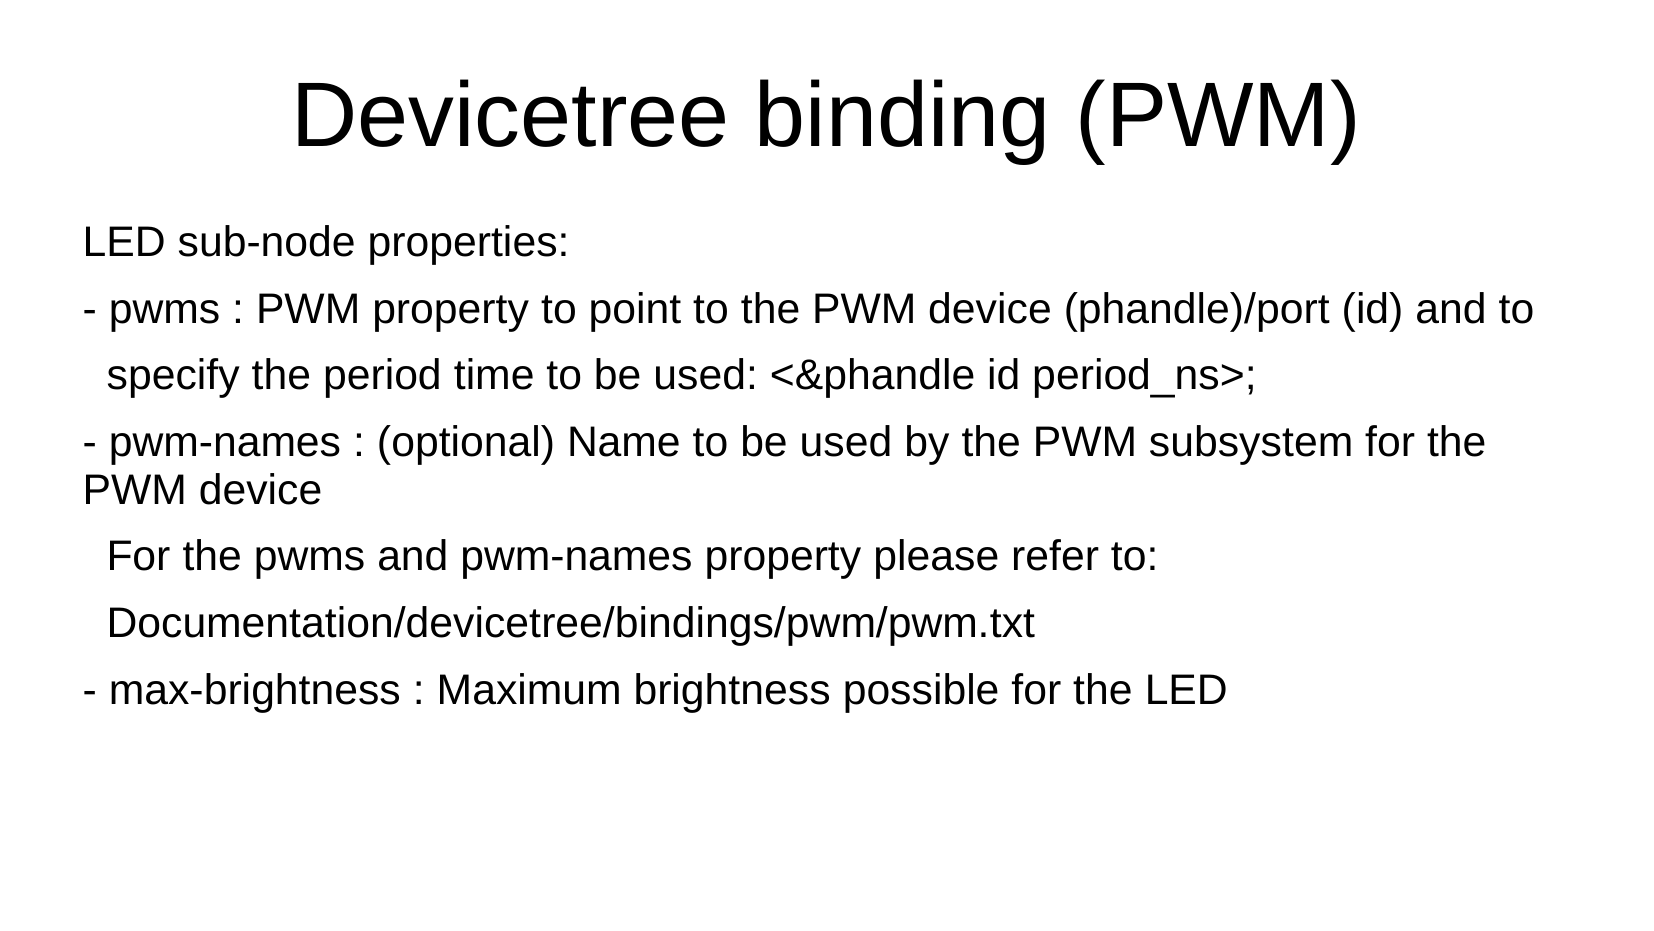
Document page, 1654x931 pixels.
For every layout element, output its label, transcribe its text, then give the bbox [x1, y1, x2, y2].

title Devicetree binding (PWM) [82, 37, 1571, 193]
list LED sub-node properties: - pwms : PWM property to point to the PWM device (phandle)/port (id) and to specify the period time to be used: <&phandle id period_ns>; - pwm-names : (optional) Name to be used by the PWM subsystem for the PWM device For the pwms and pwm-names property please refer to: Documentation/devicetree/bindings/pwm/pwm.txt - max-brightness : Maximum brightness possible for the LED [82, 217, 1571, 758]
